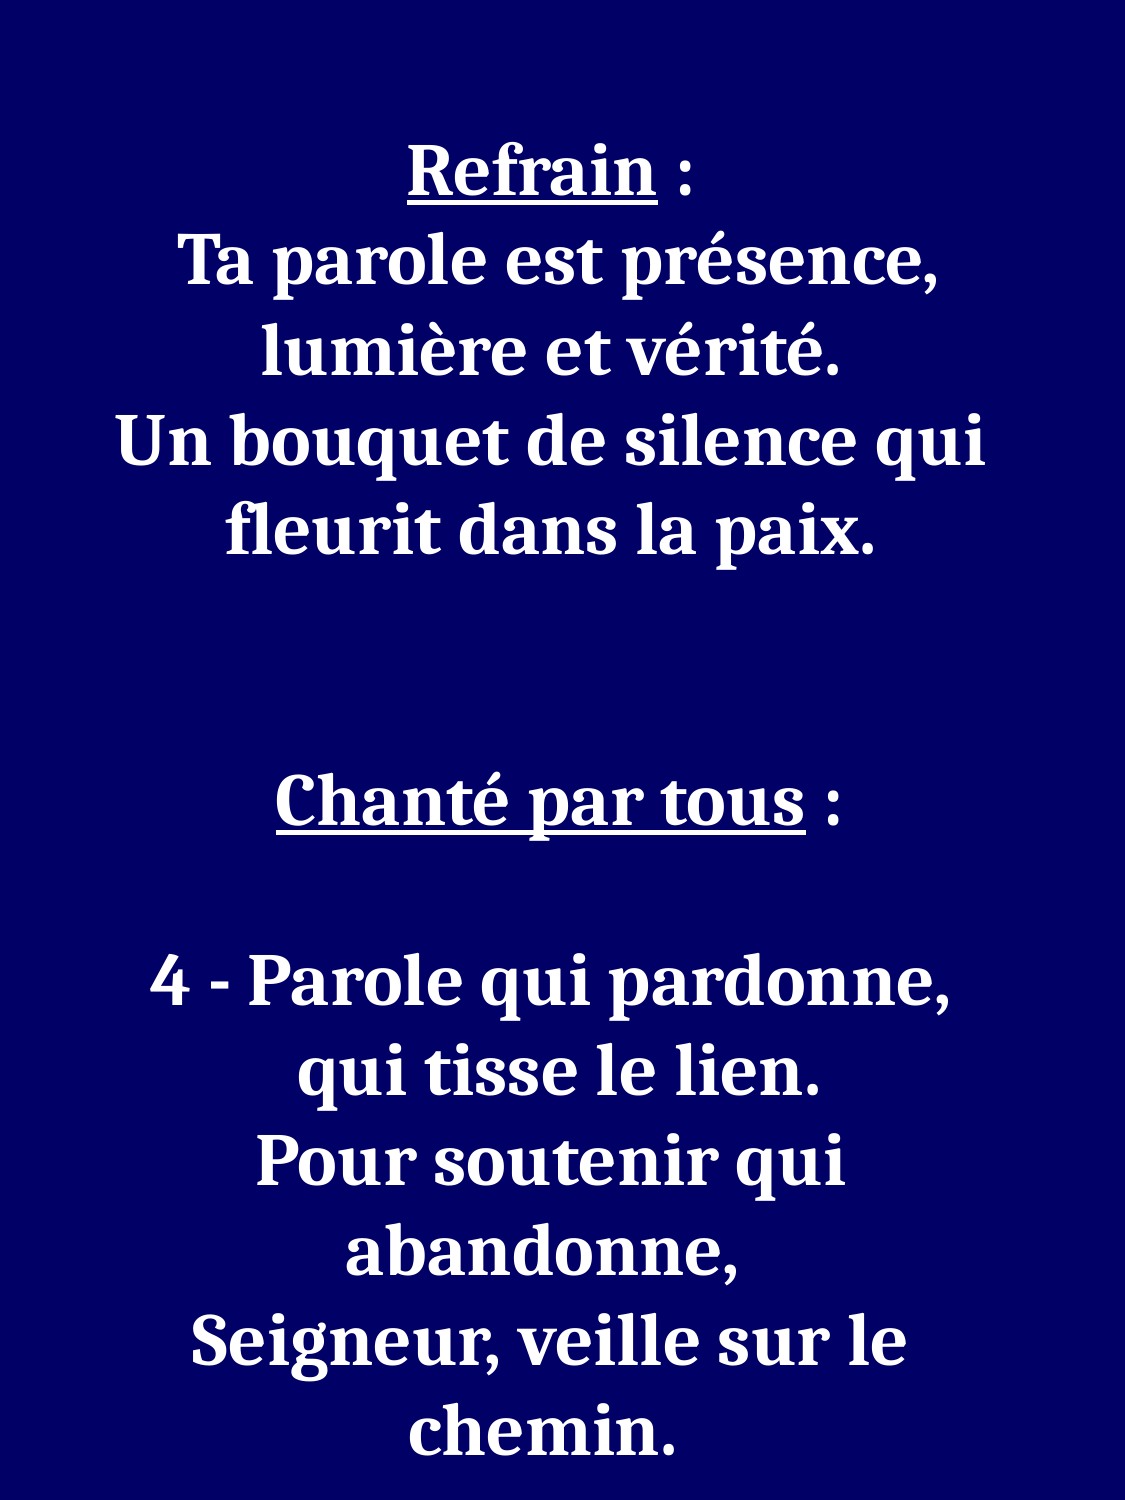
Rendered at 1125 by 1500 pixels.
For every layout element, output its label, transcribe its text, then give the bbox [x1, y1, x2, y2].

text_box Refrain : Ta parole est présence, lumière et vérité. Un bouquet de silence qui fleurit dans la paix. Chanté par tous : 4 - Parole qui pardonne, qui tisse le lien. Pour soutenir qui abandonne, Seigneur, veille sur le chemin. [43, 112, 1059, 1500]
